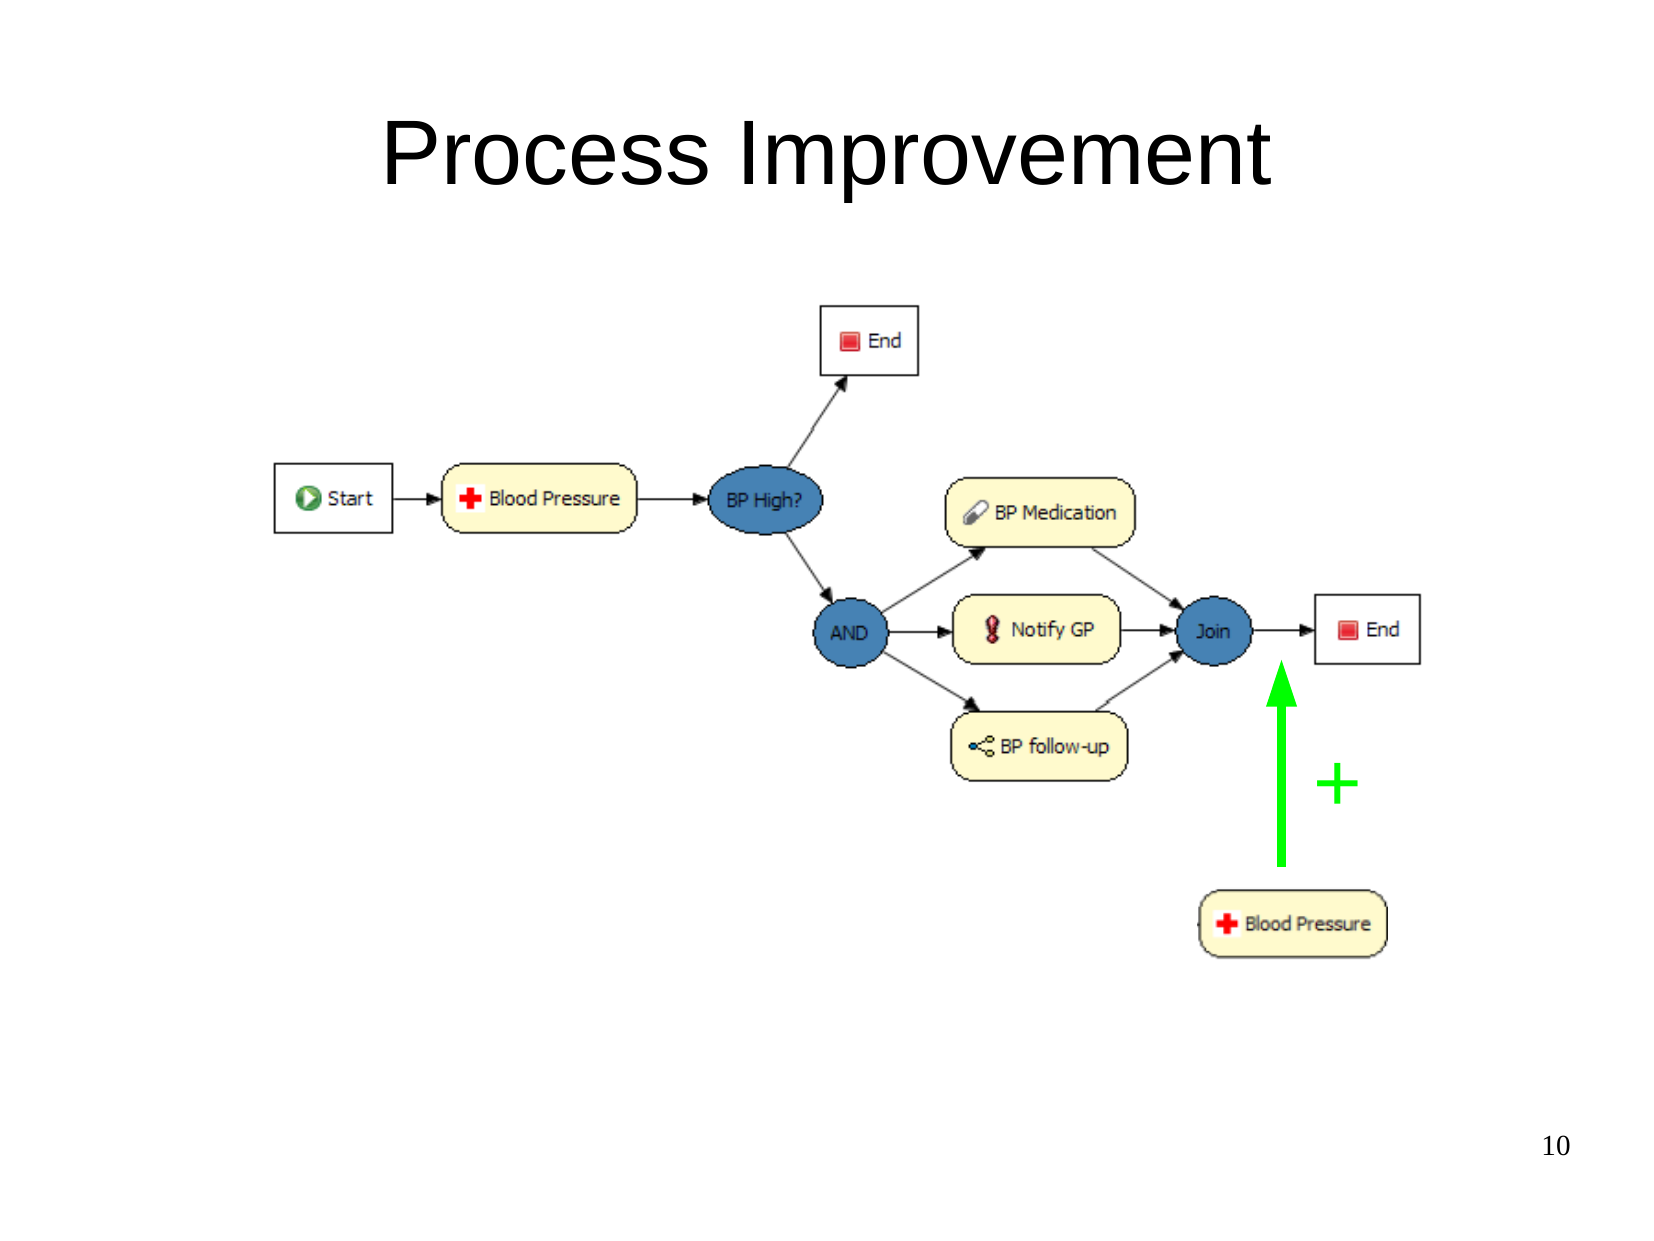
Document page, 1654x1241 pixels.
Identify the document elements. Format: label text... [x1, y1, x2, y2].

picture [1197, 866, 1388, 975]
text_box + [1299, 729, 1388, 838]
picture [265, 295, 1447, 798]
title Process Improvement [82, 56, 1571, 250]
